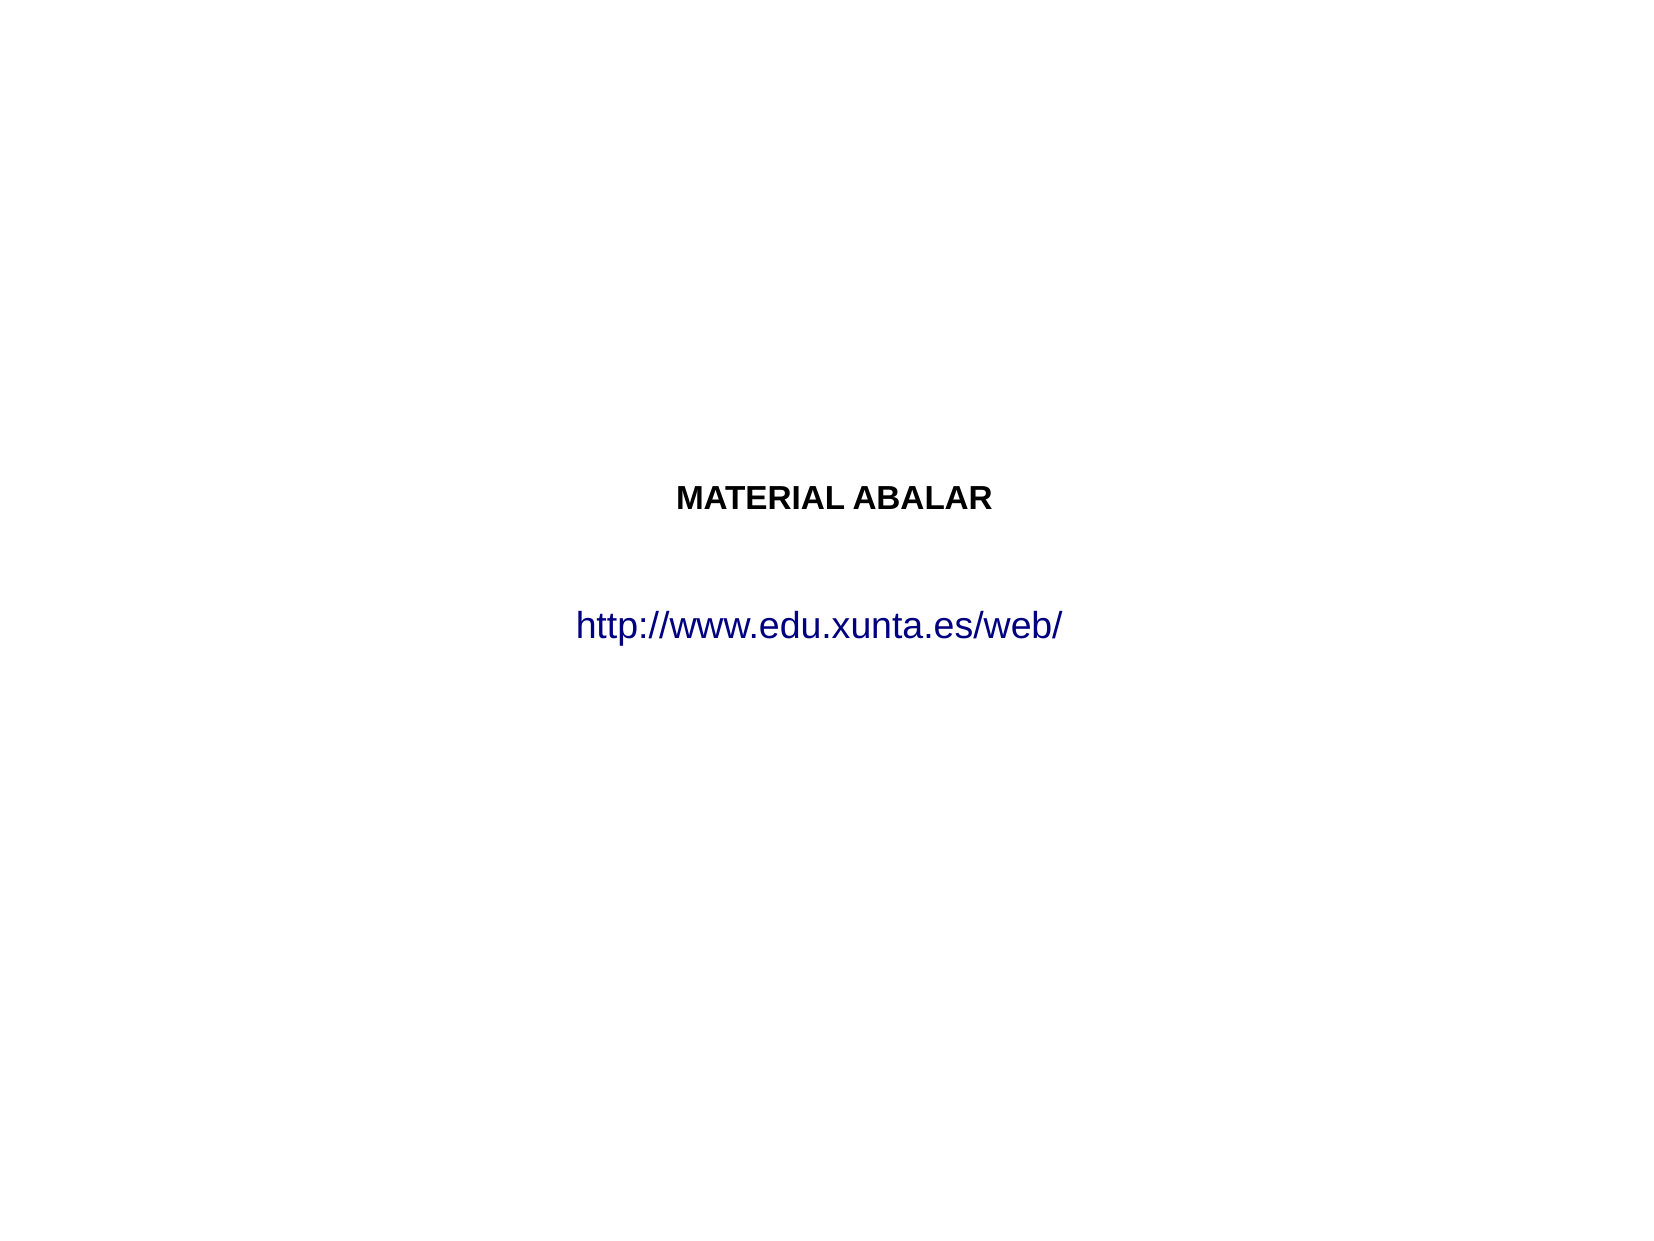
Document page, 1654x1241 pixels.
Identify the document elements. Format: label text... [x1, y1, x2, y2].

text_box MATERIAL ABALAR [22, 472, 1654, 957]
text_box http://www.edu.xunta.es/web/ [561, 596, 1135, 668]
